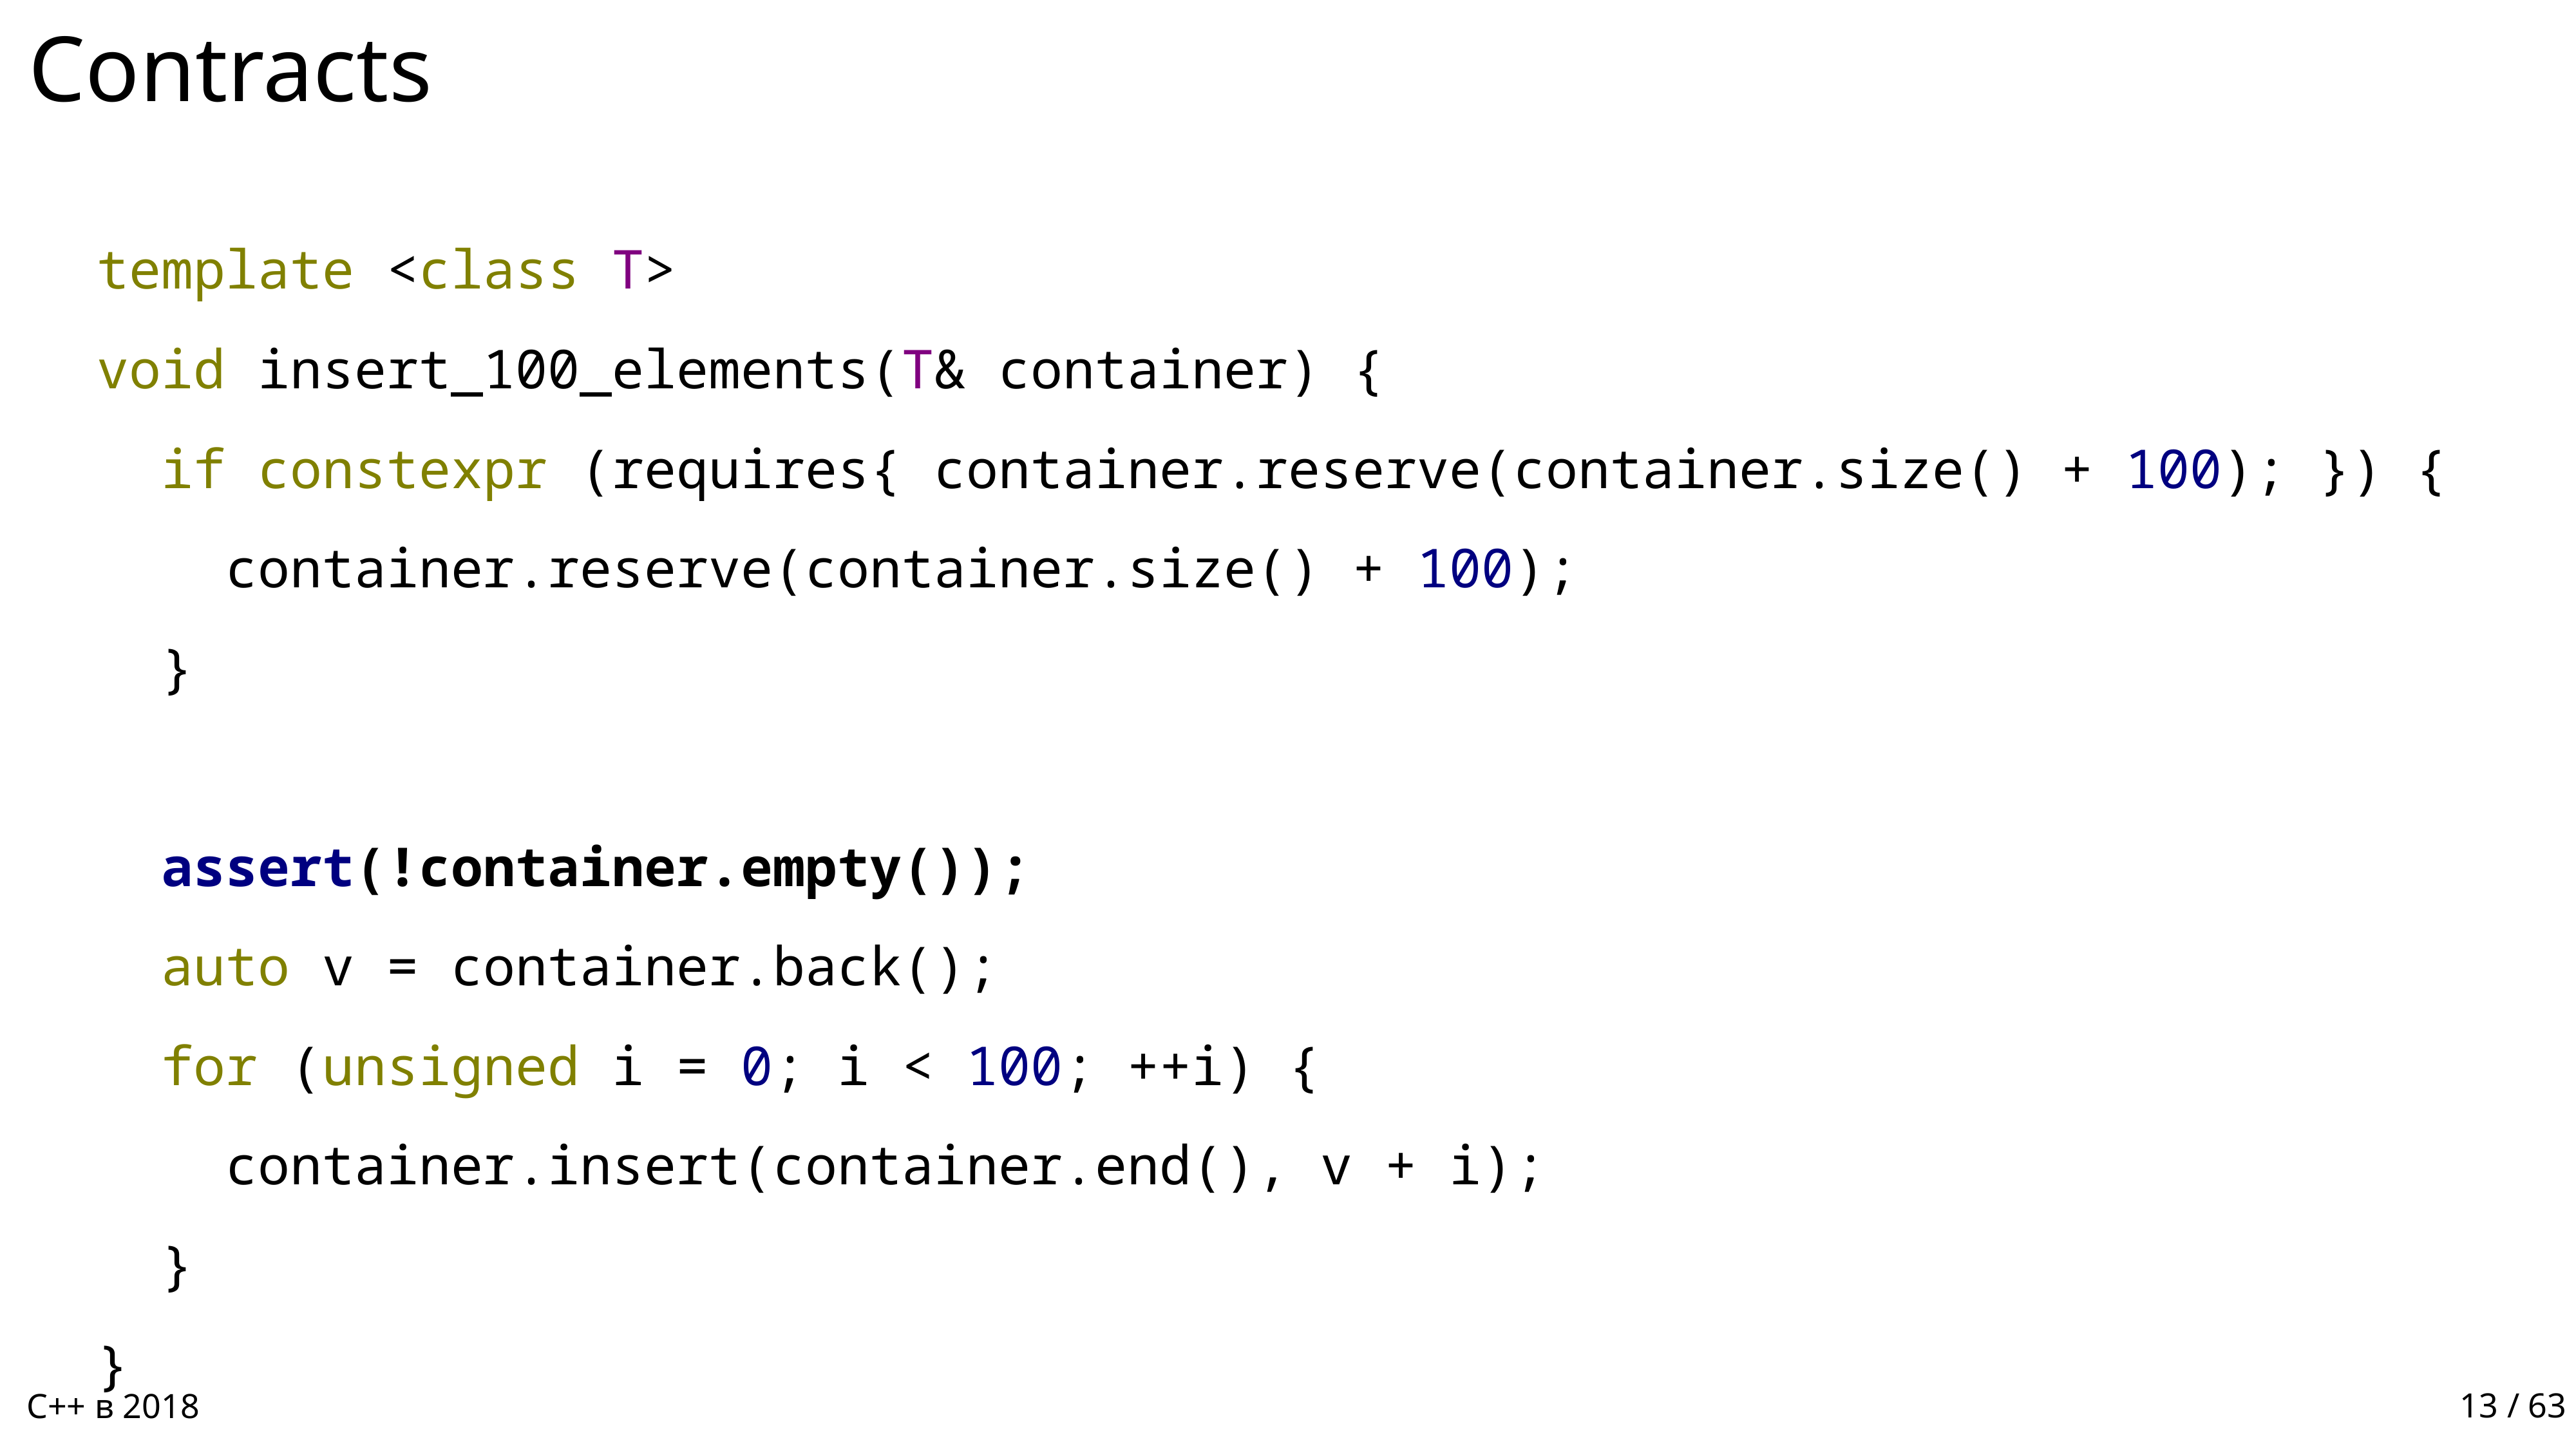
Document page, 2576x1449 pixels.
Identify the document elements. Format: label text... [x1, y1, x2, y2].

list template <class T> void insert_100_elements(T& container) { if constexpr (requires{ container.reserve(container.size() + 100); }) { container.reserve(container.size() + 100); } assert(!container.empty()); auto v = container.back(); for (unsigned i = 0; i < 100; ++i) { container.insert(container.end(), v + i); } } [87, 214, 2551, 1382]
title Contracts [19, 19, 2551, 155]
list C++ в 2018 [17, 1376, 1114, 1431]
list <number> / 63 [1479, 1376, 2576, 1431]
